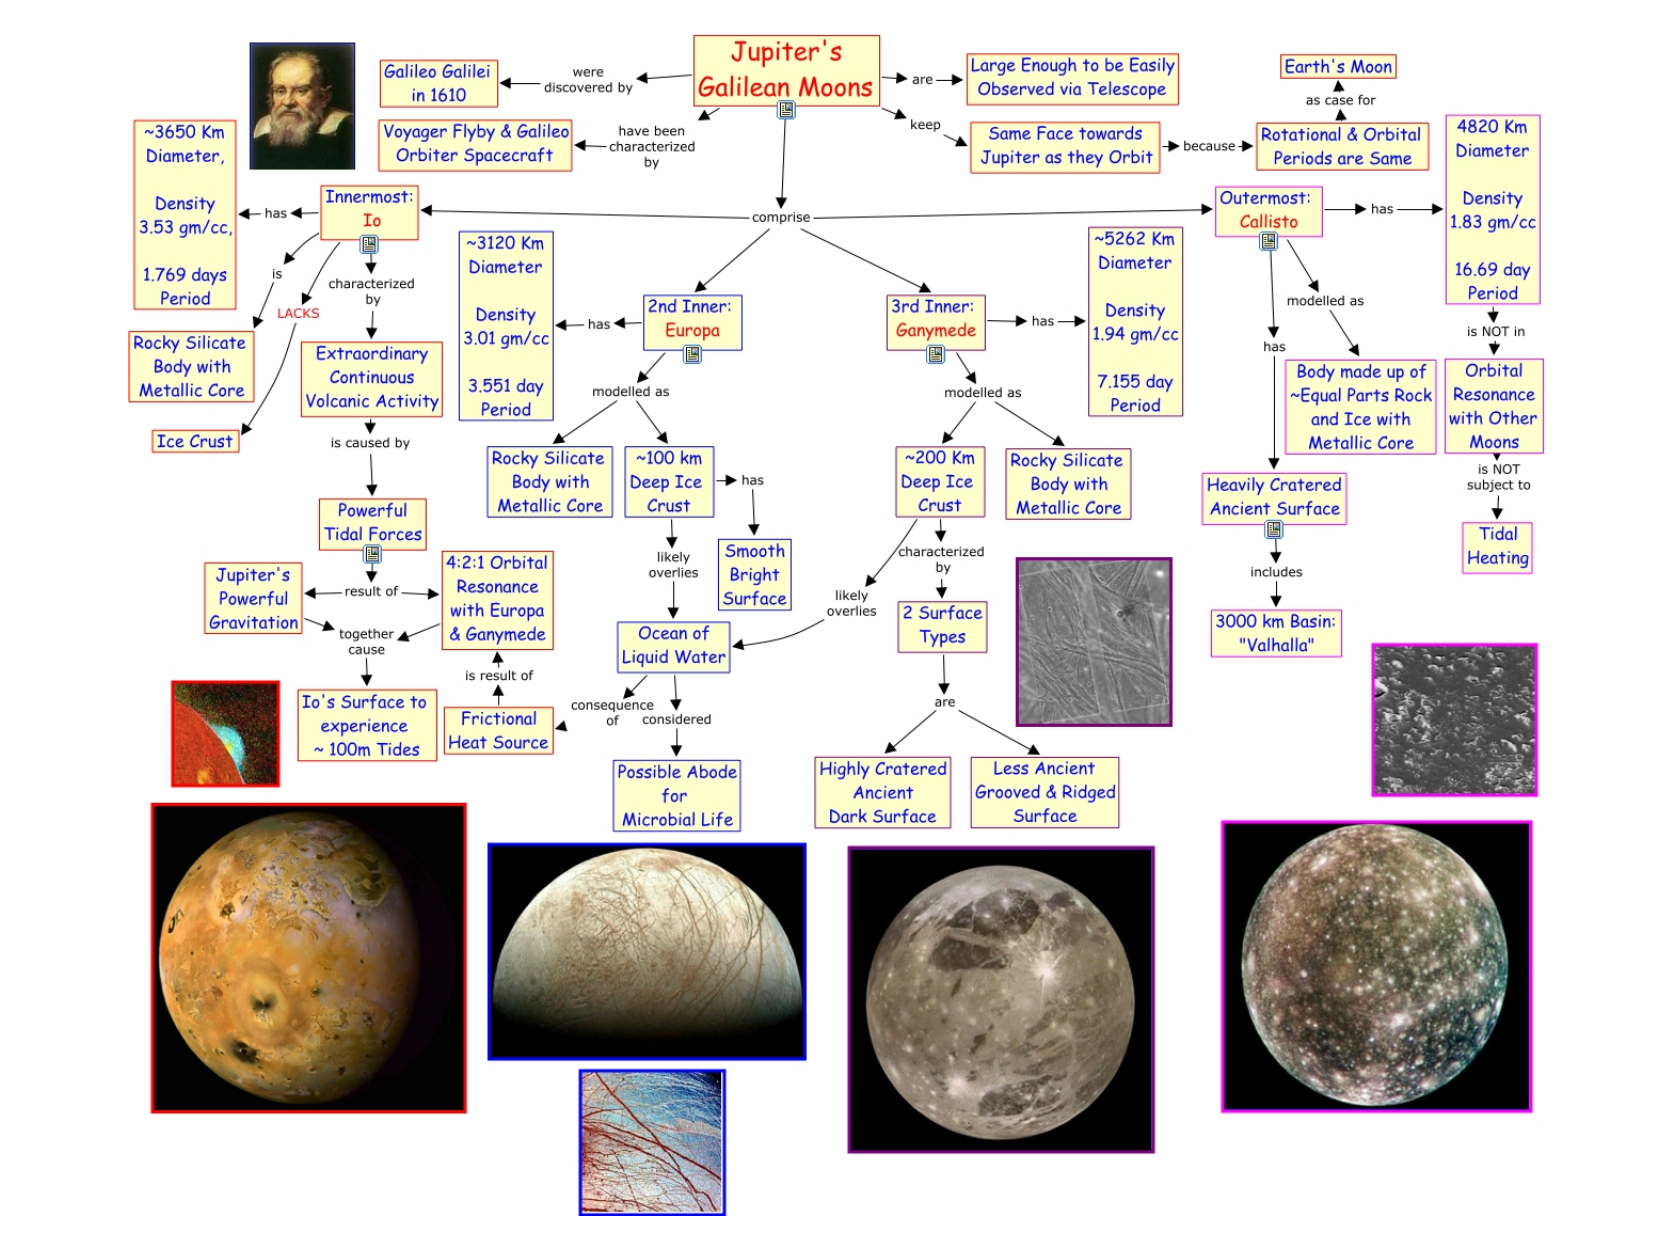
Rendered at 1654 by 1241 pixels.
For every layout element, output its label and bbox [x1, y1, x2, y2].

picture [128, 34, 1546, 1216]
